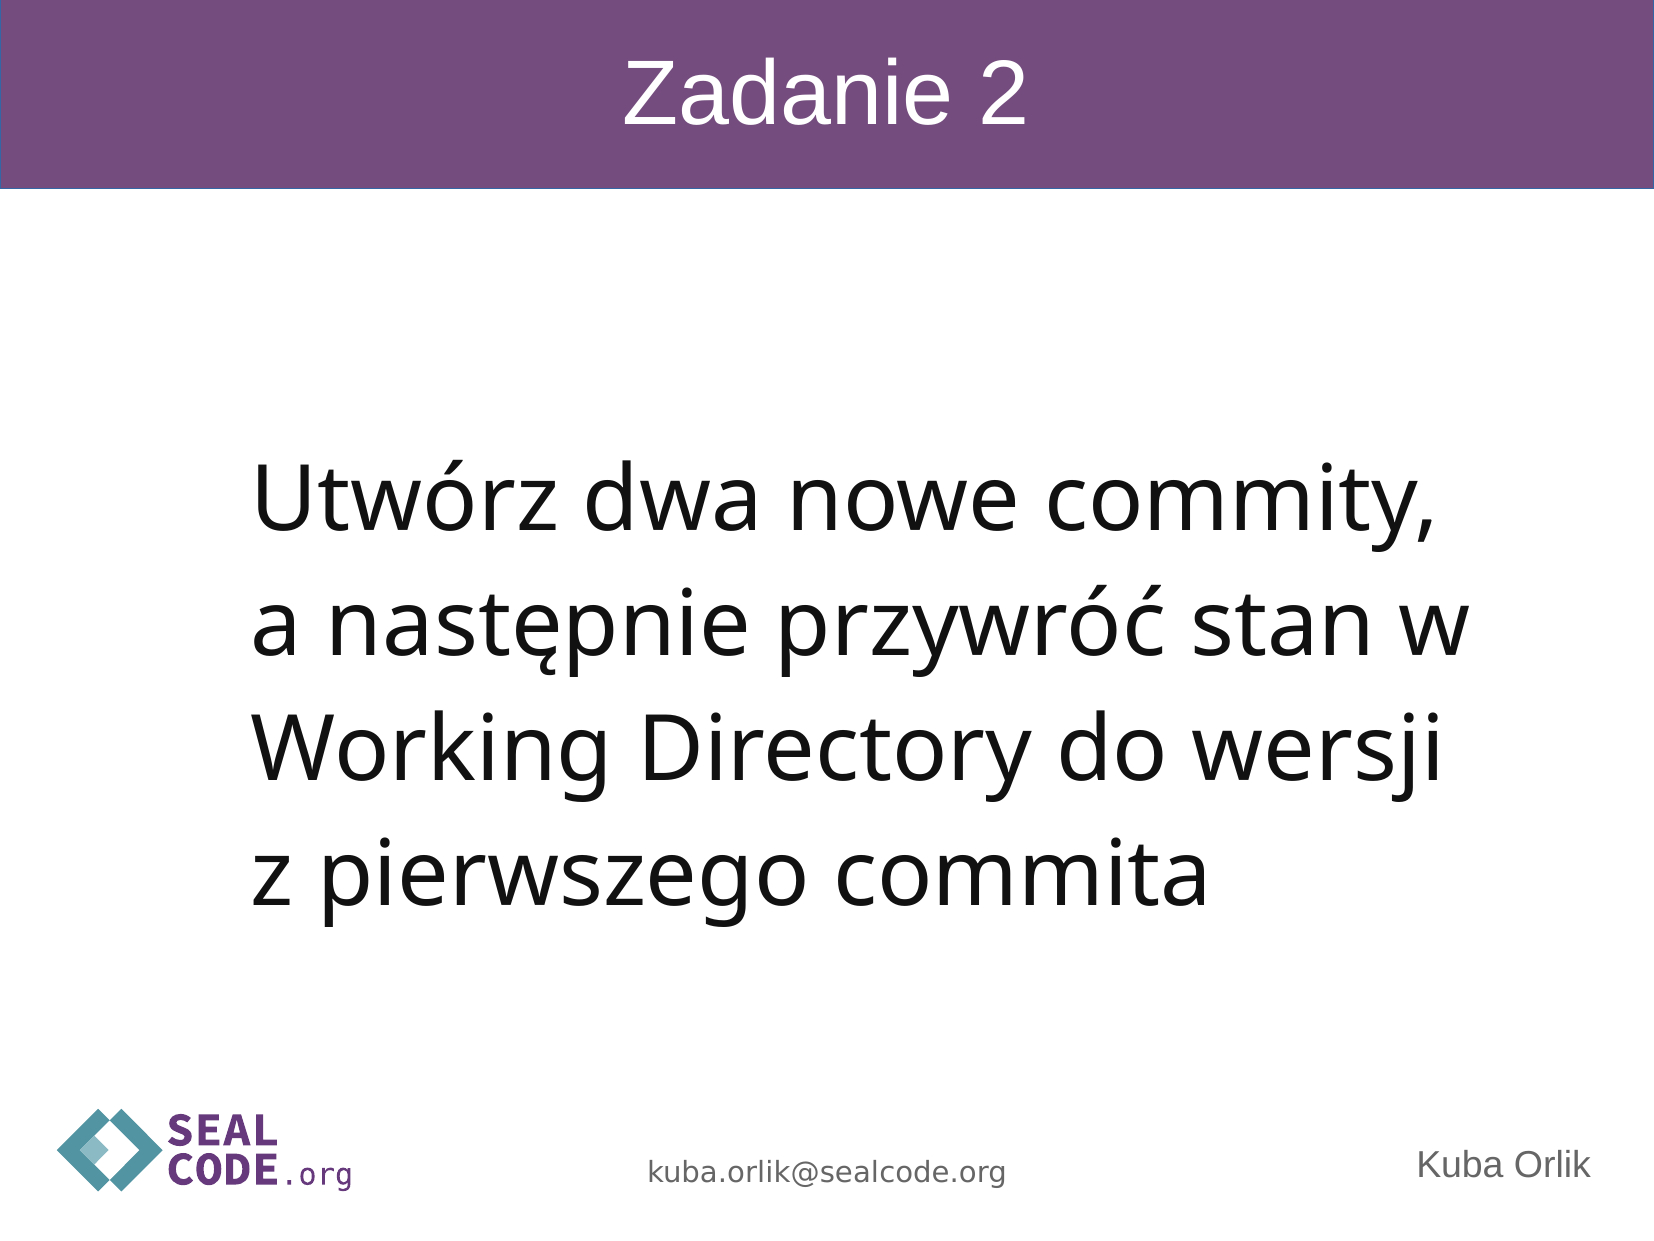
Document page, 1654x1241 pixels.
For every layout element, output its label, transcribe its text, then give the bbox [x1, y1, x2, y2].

text_box Utwórz dwa nowe commity, a następnie przywróć stan w Working Directory do wersji z pierwszego commita [200, 425, 1535, 976]
title Zadanie 2 [0, 0, 1653, 188]
